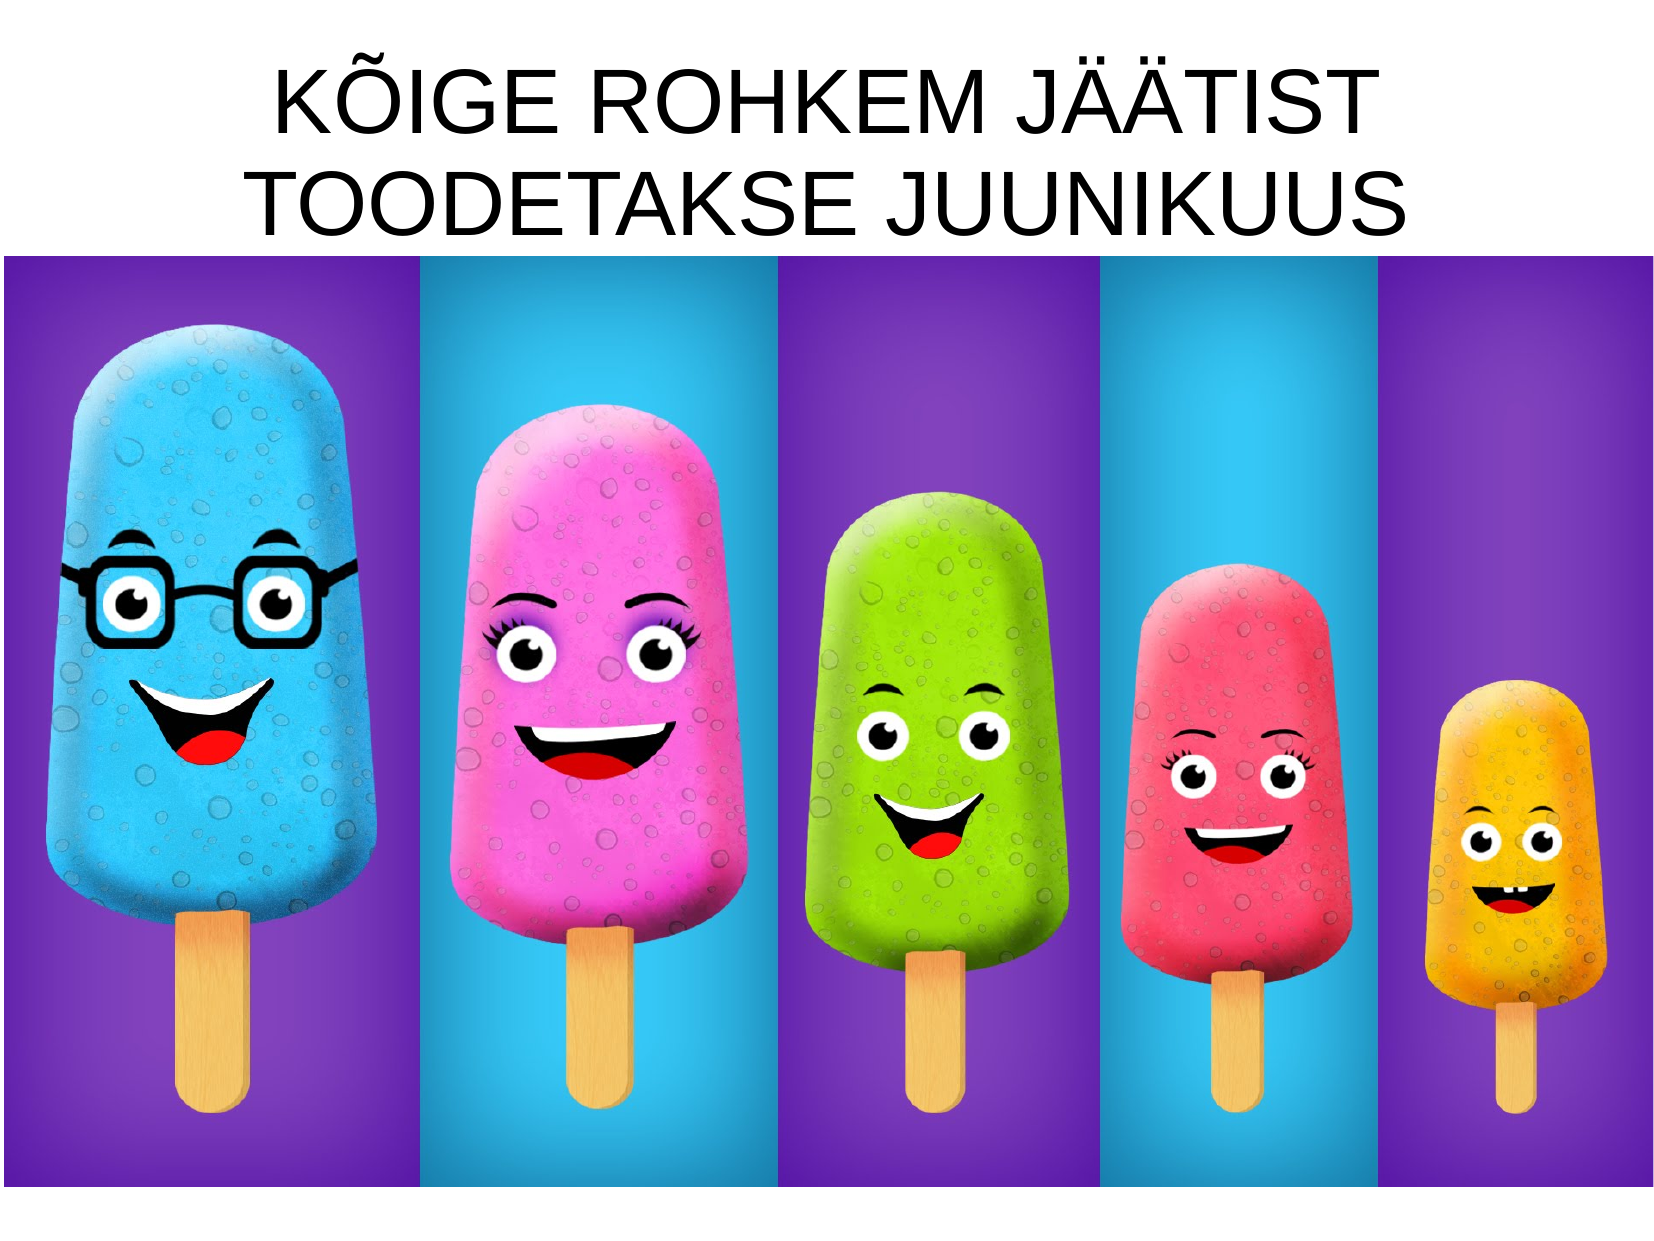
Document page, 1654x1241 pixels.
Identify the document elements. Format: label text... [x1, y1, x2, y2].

title KÕIGE ROHKEM JÄÄTIST TOODETAKSE JUUNIKUUS [82, 49, 1571, 256]
picture [4, 256, 1654, 1187]
